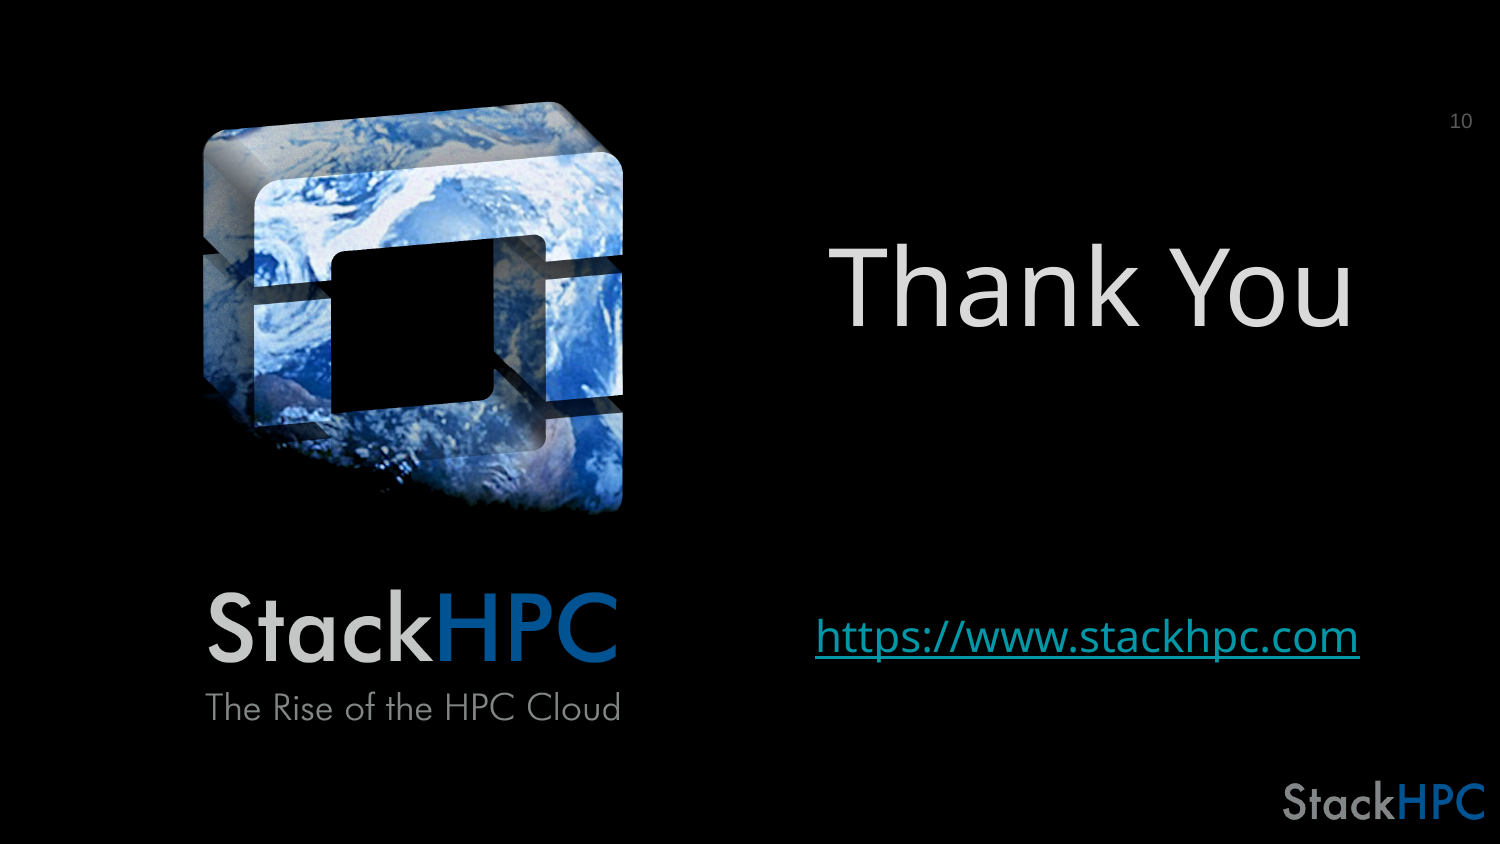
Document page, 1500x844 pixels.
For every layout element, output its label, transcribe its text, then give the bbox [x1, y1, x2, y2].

subtitle https://www.stackhpc.com [771, 593, 1415, 688]
picture [1279, 769, 1488, 834]
slide_number <number> [1397, 87, 1488, 153]
picture [0, 30, 825, 844]
title Thank You [771, 147, 1415, 363]
